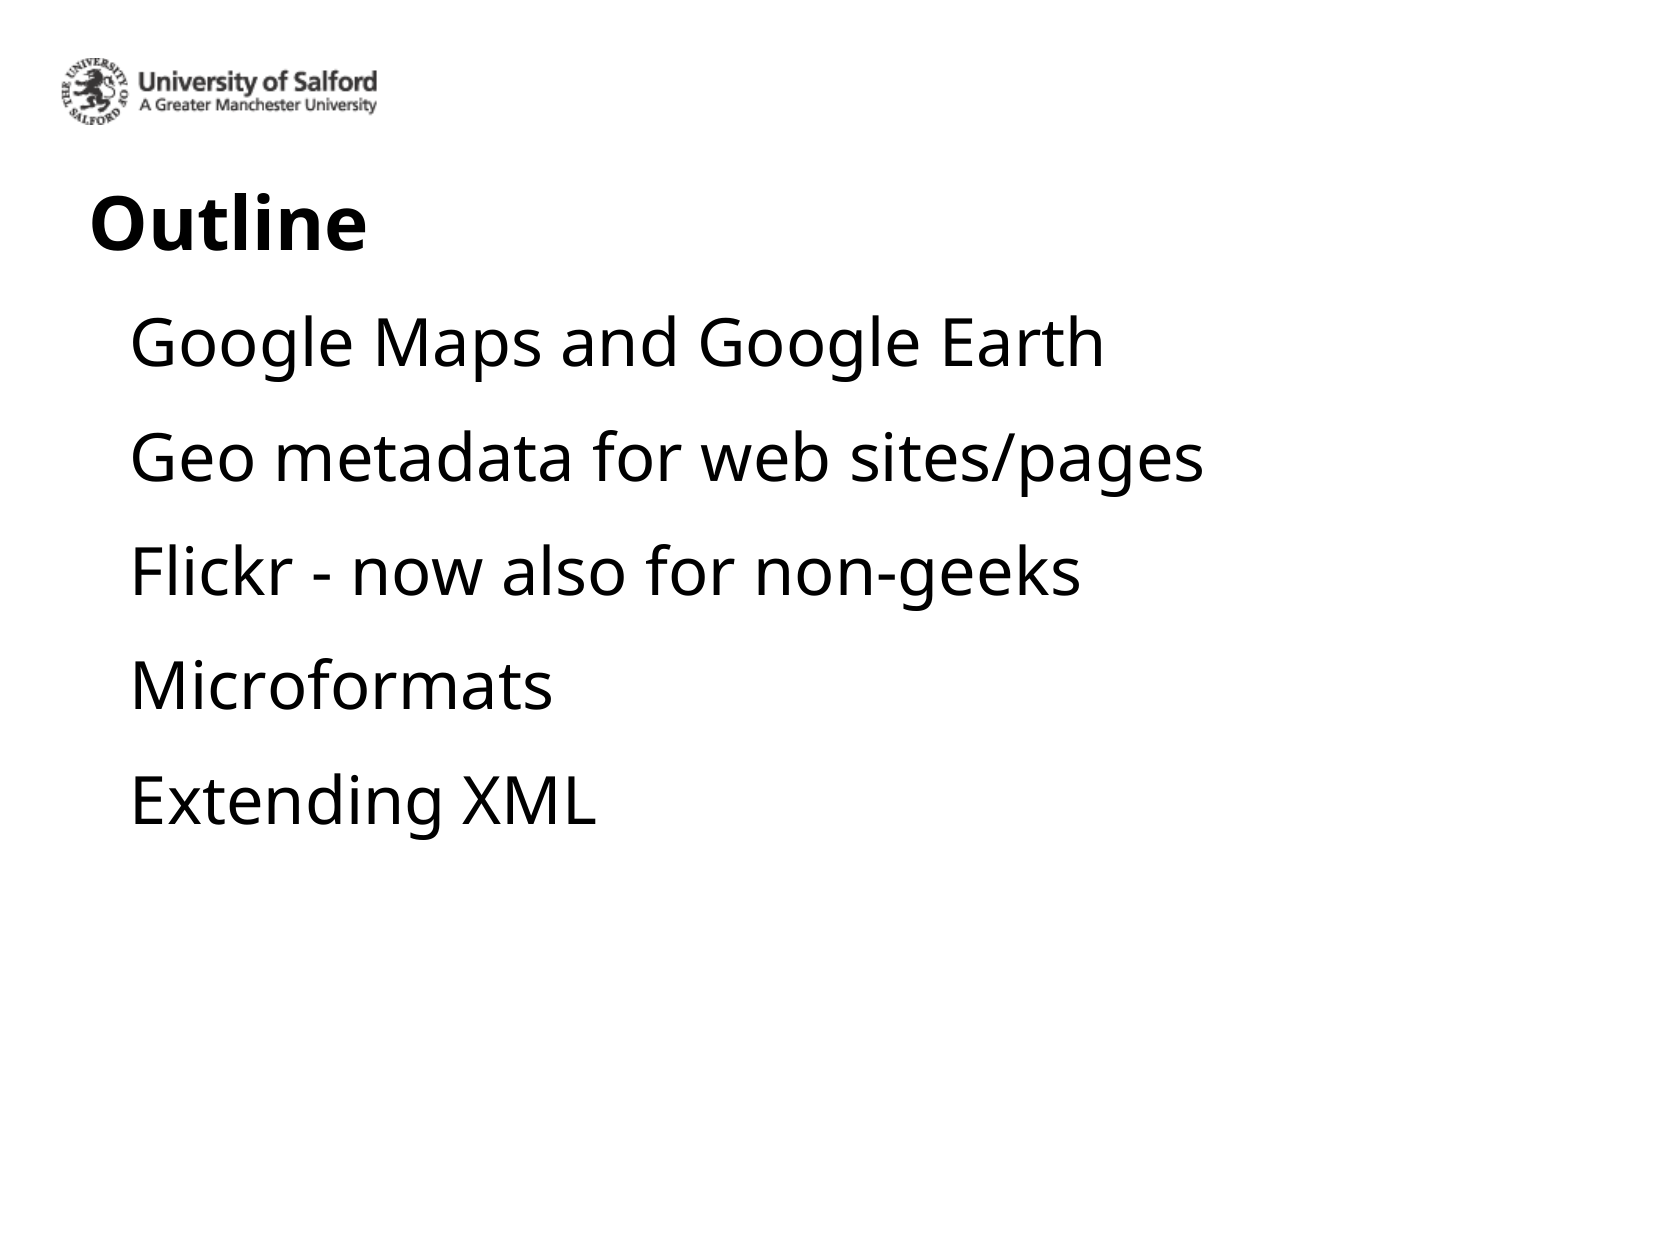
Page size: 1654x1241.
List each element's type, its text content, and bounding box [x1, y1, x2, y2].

picture [59, 58, 380, 125]
title Outline [88, 176, 1565, 267]
list Google Maps and Google Earth Geo metadata for web sites/pages Flickr - now also for non-geeks Microformats Extending XML [88, 295, 1565, 1152]
